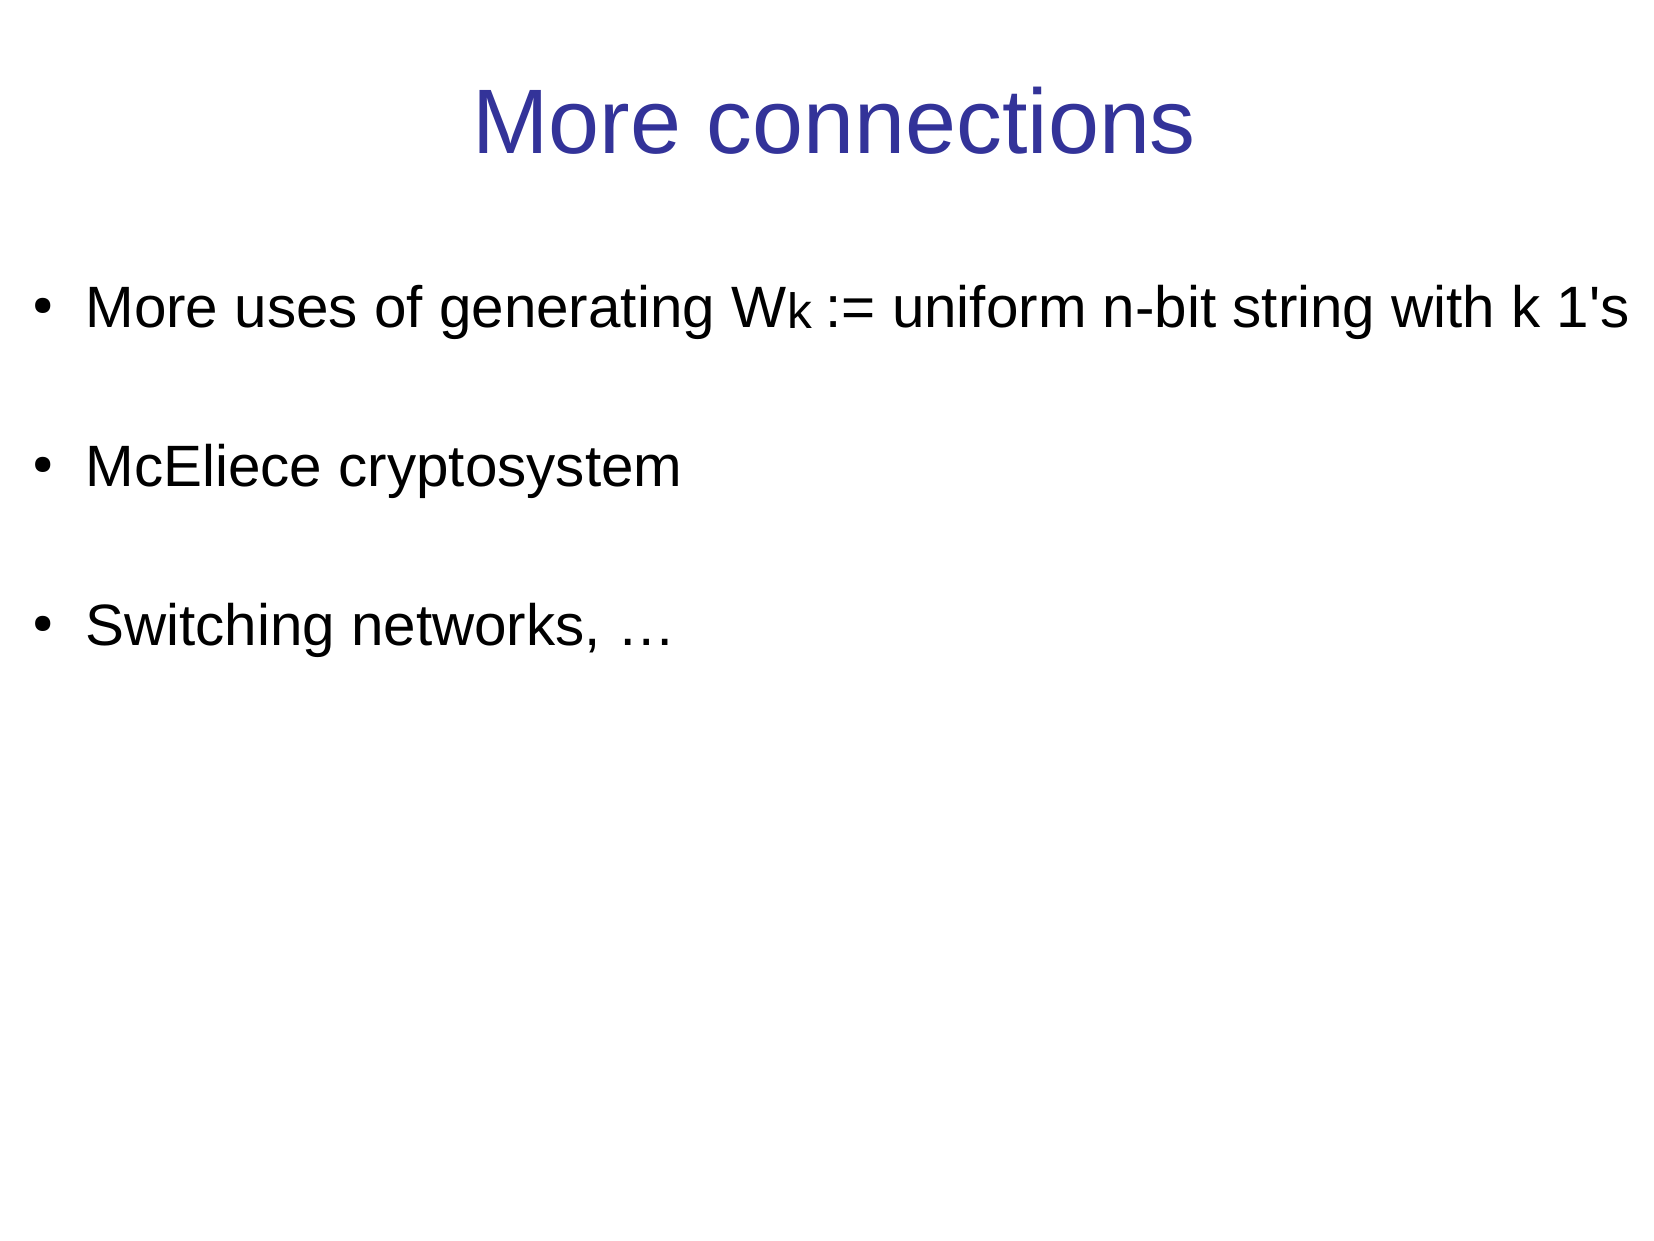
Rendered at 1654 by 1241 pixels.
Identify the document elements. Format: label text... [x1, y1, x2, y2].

title More connections [131, 18, 1538, 226]
list More uses of generating Wk := uniform n-bit string with k 1's McEliece cryptosystem Switching networks, … [0, 187, 1654, 1241]
